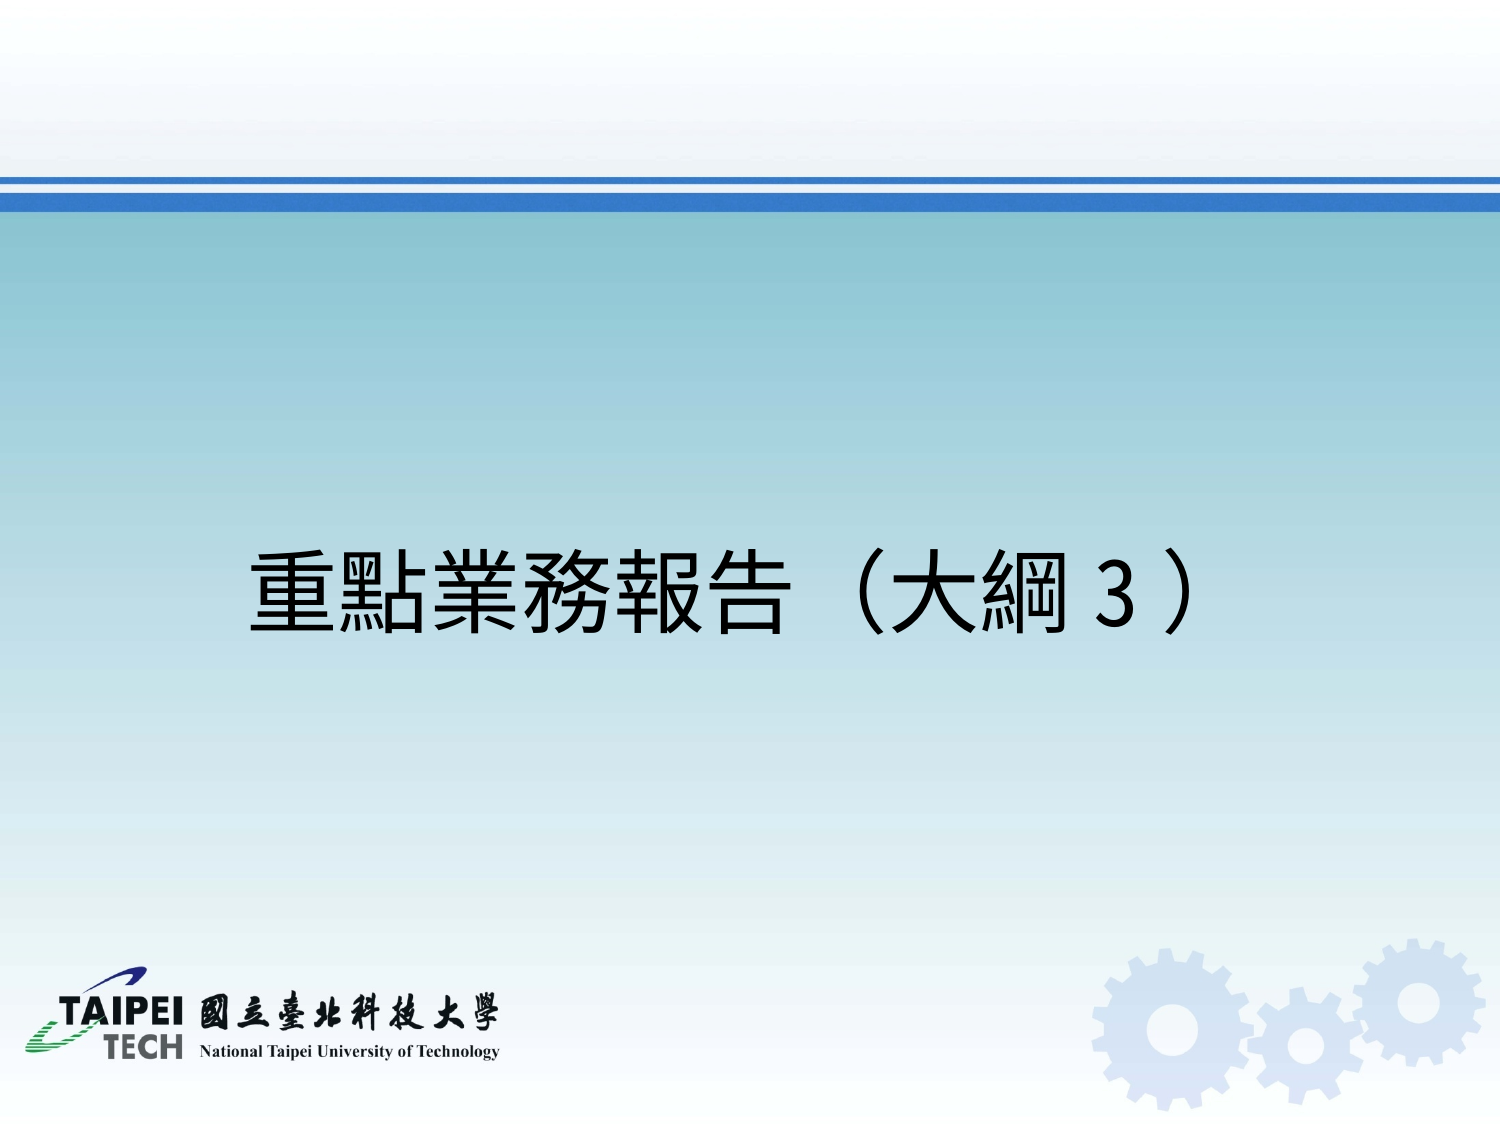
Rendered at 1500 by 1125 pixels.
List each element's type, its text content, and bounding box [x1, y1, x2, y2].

list 重點業務報告（大綱3） [100, 527, 1400, 728]
picture [0, 0, 1500, 1125]
